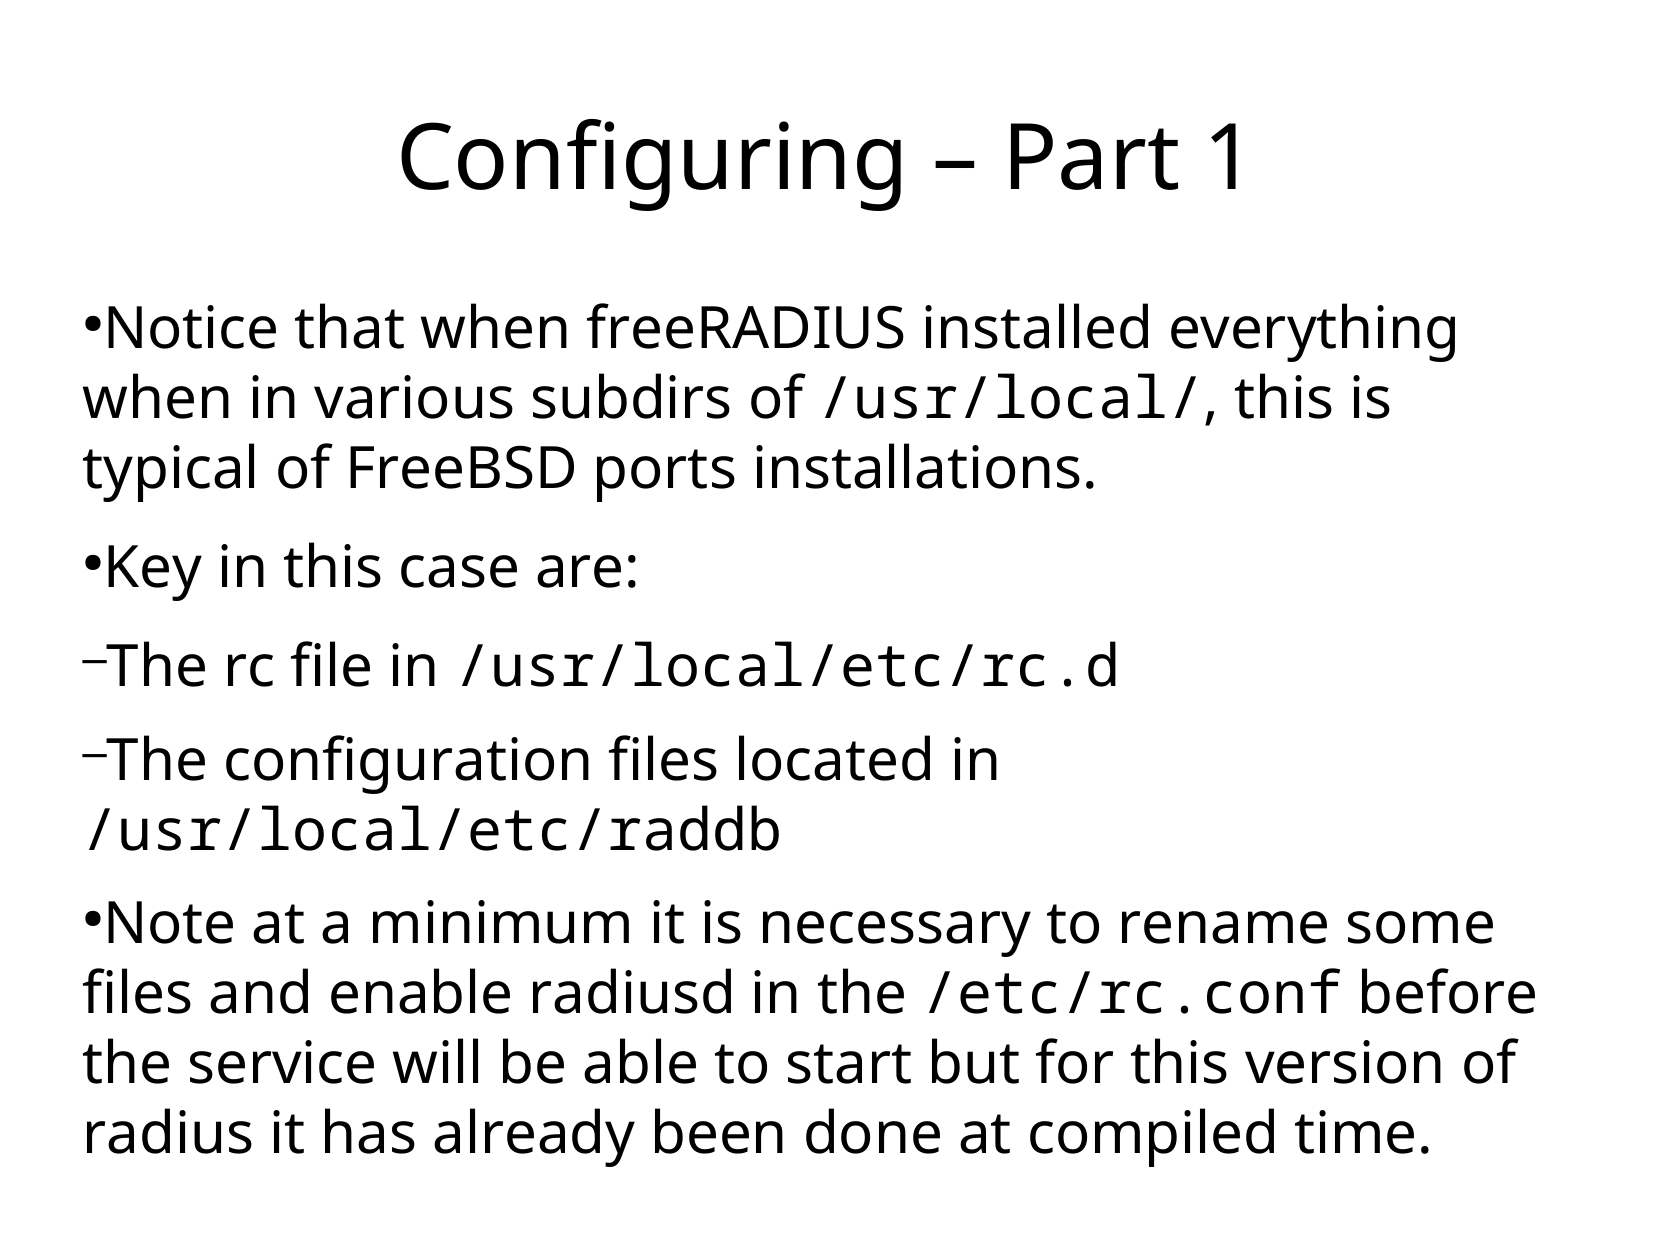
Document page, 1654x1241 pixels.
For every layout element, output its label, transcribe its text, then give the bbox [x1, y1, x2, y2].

title Configuring – Part 1 [82, 49, 1571, 257]
list Notice that when freeRADIUS installed everything when in various subdirs of /usr/local/, this is typical of FreeBSD ports installations. Key in this case are: The rc file in /usr/local/etc/rc.d The configuration files located in /usr/local/etc/raddb Note at a minimum it is necessary to rename some files and enable radiusd in the /etc/rc.conf before the service will be able to start but for this version of radius it has already been done at compiled time. [82, 290, 1571, 1123]
